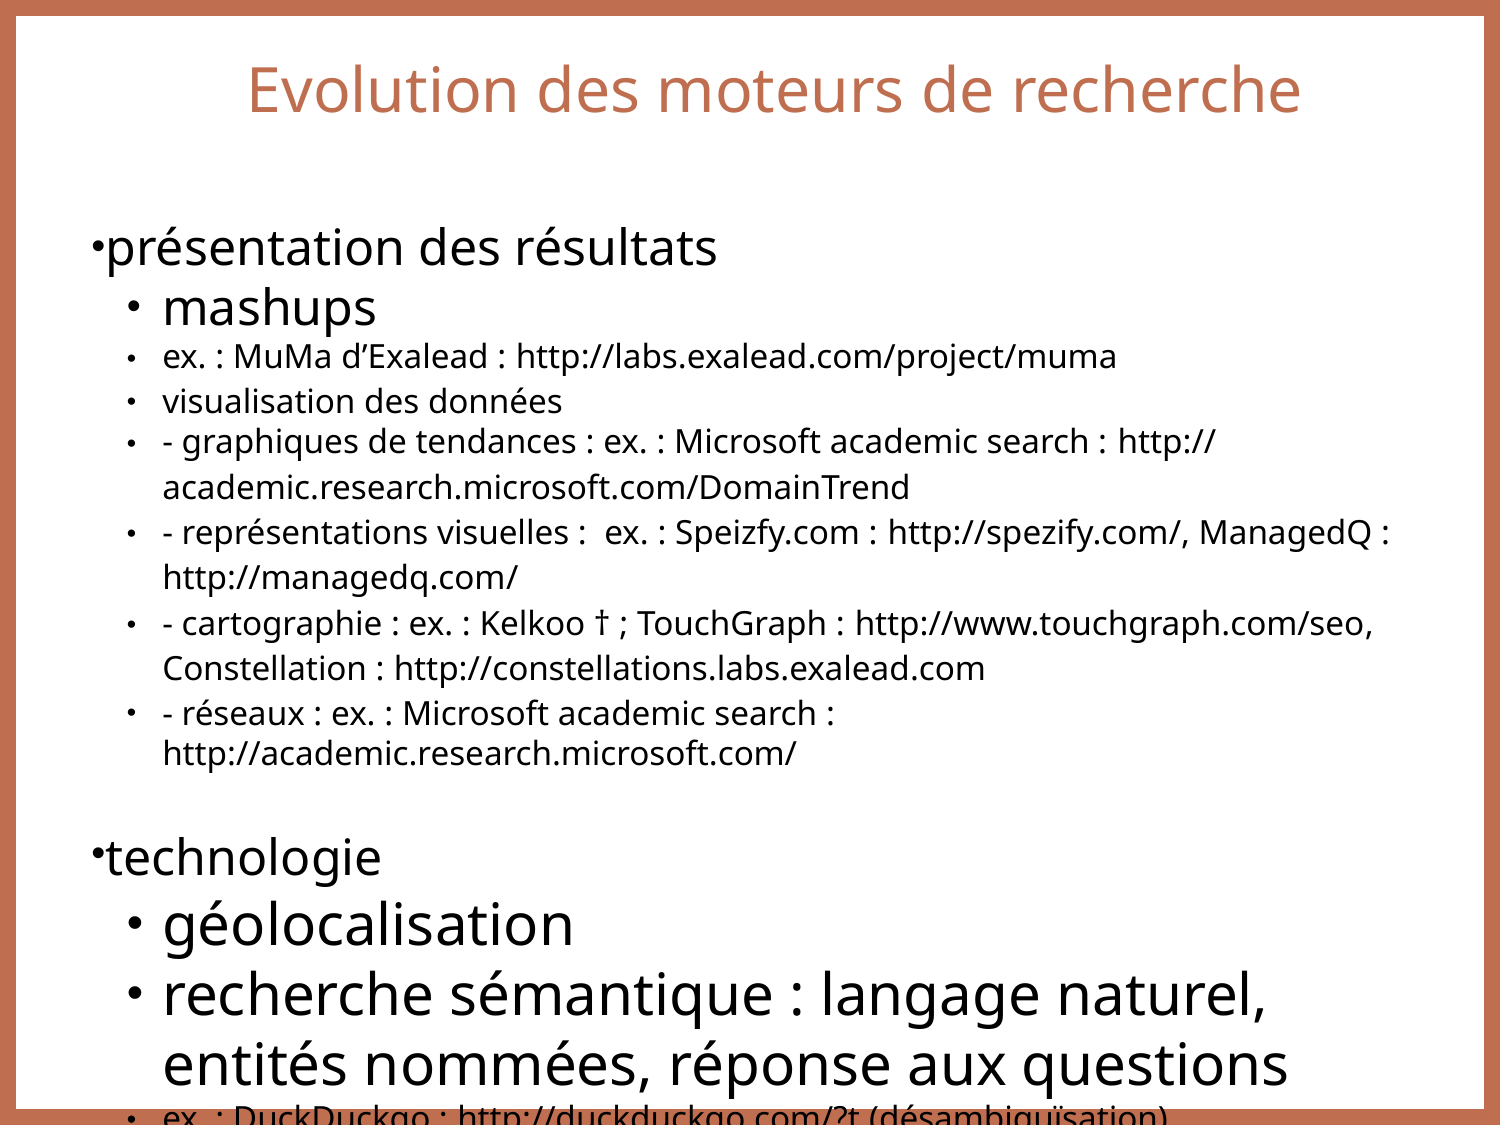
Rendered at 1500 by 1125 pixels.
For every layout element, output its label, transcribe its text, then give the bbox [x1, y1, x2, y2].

text_box [1122, 1114, 1132, 1125]
text_box présentation des résultats mashups ex. : MuMa d’Exalead : http://labs.exalead.com/project/muma visualisation des données - graphiques de tendances : ex. : Microsoft academic search : http://academic.research.microsoft.com/DomainTrend - représentations visuelles : ex. : Speizfy.com : http://spezify.com/, ManagedQ : http://managedq.com/ - cartographie : ex. : Kelkoo † ; TouchGraph : http://www.touchgraph.com/seo, Constellation : http://constellations.labs.exalead.com - réseaux : ex. : Microsoft academic search : http://academic.research.microsoft.com/ technologie géolocalisation recherche sémantique : langage naturel, entités nommées, réponse aux questions ex. : DuckDuckgo : http://duckduckgo.com/?t (désambiguïsation) ex. : WolframAlpha :http://www.wolframAlpha.com ex. : évolution de Google annoncée (Knowledge Graph) [76, 208, 1447, 1071]
text_box [317, 1109, 330, 1125]
text_box [904, 1114, 913, 1119]
text_box [560, 1114, 570, 1125]
text_box [884, 1114, 894, 1125]
text_box [1017, 1114, 1027, 1125]
text_box [635, 1114, 645, 1125]
text_box [806, 1114, 815, 1125]
text_box [795, 1114, 803, 1125]
text_box [709, 1114, 719, 1125]
text_box [730, 1114, 740, 1125]
text_box [989, 1114, 999, 1125]
text_box [507, 1114, 517, 1125]
text_box [167, 1114, 176, 1119]
text_box [775, 1114, 785, 1125]
text_box [238, 1109, 251, 1125]
text_box [415, 1114, 425, 1125]
text_box [1143, 1114, 1152, 1125]
text_box [958, 1114, 966, 1125]
text_box [0, 0, 1500, 1125]
text_box [969, 1114, 978, 1125]
text_box [463, 1114, 472, 1125]
text_box Evolution des moteurs de recherche [108, 42, 1459, 161]
text_box [394, 1114, 404, 1125]
